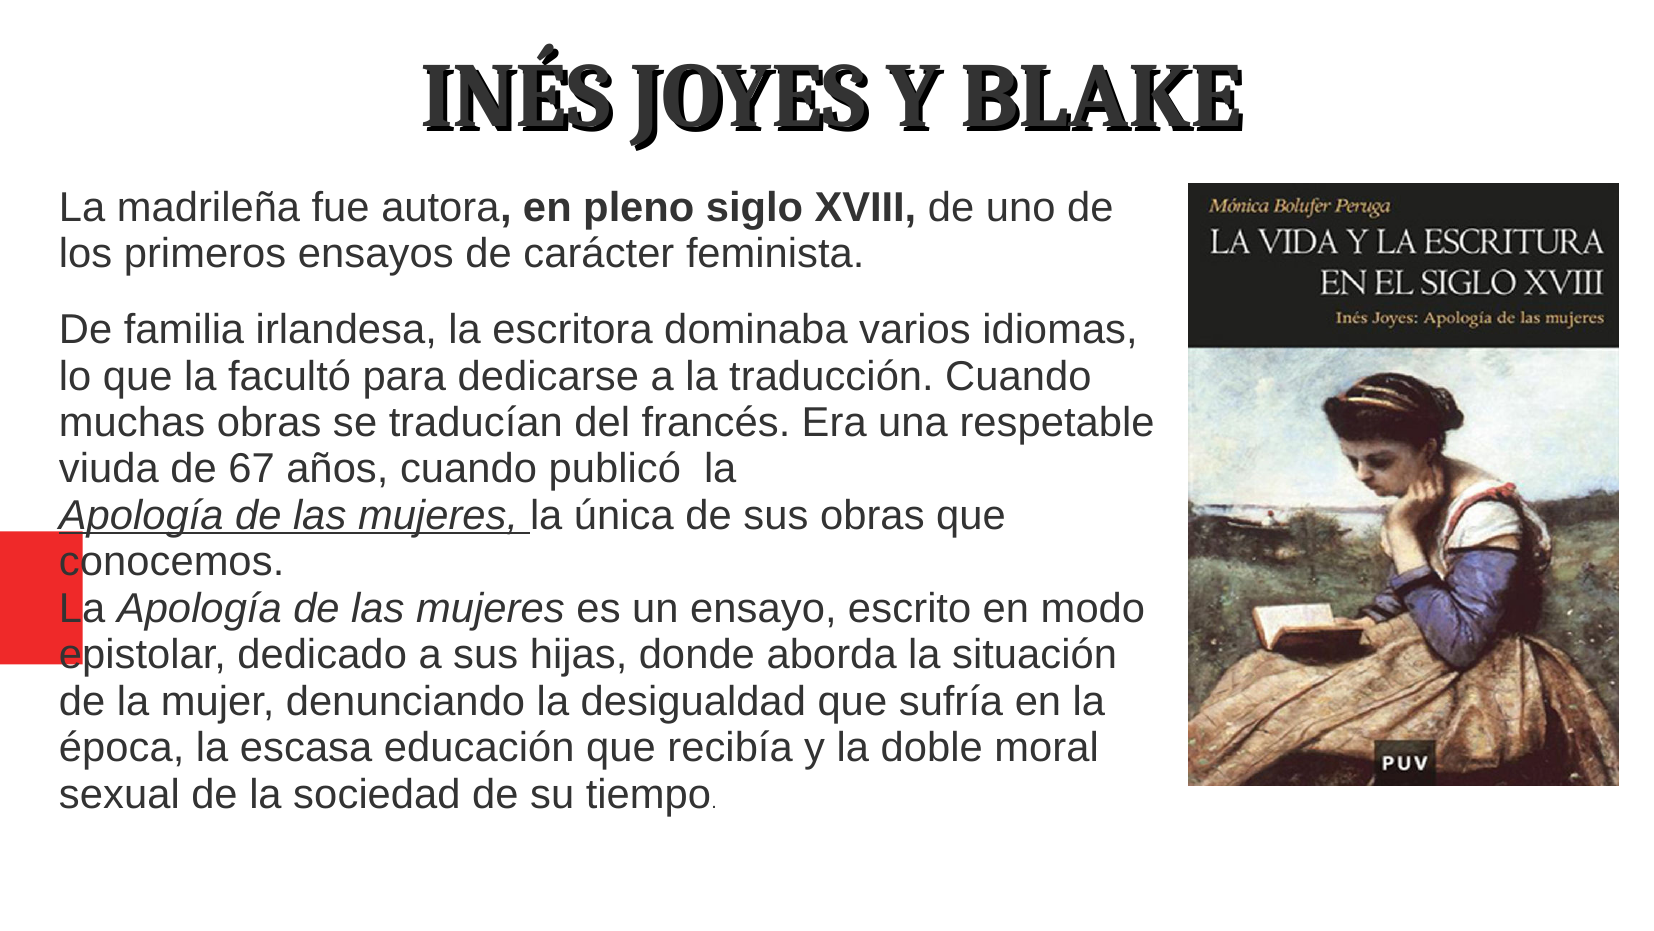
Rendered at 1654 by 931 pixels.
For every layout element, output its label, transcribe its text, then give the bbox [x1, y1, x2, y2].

list La madrileña fue autora, en pleno siglo XVIII, de uno de los primeros ensayos de carácter feminista. De familia irlandesa, la escritora dominaba varios idiomas, lo que la facultó para dedicarse a la traducción. Cuando muchas obras se traducían del francés. Era una respetable viuda de 67 años, cuando publicó la Apología de las mujeres, la única de sus obras que conocemos. La Apología de las mujeres es un ensayo, escrito en modo epistolar, dedicado a sus hijas, donde aborda la situación de la mujer, denunciando la desigualdad que sufría en la época, la escasa educación que recibía y la doble moral sexual de la sociedad de su tiempo. [59, 183, 1170, 834]
title INÉS JOYES Y BLAKE [35, 26, 1524, 168]
picture [1188, 183, 1619, 786]
